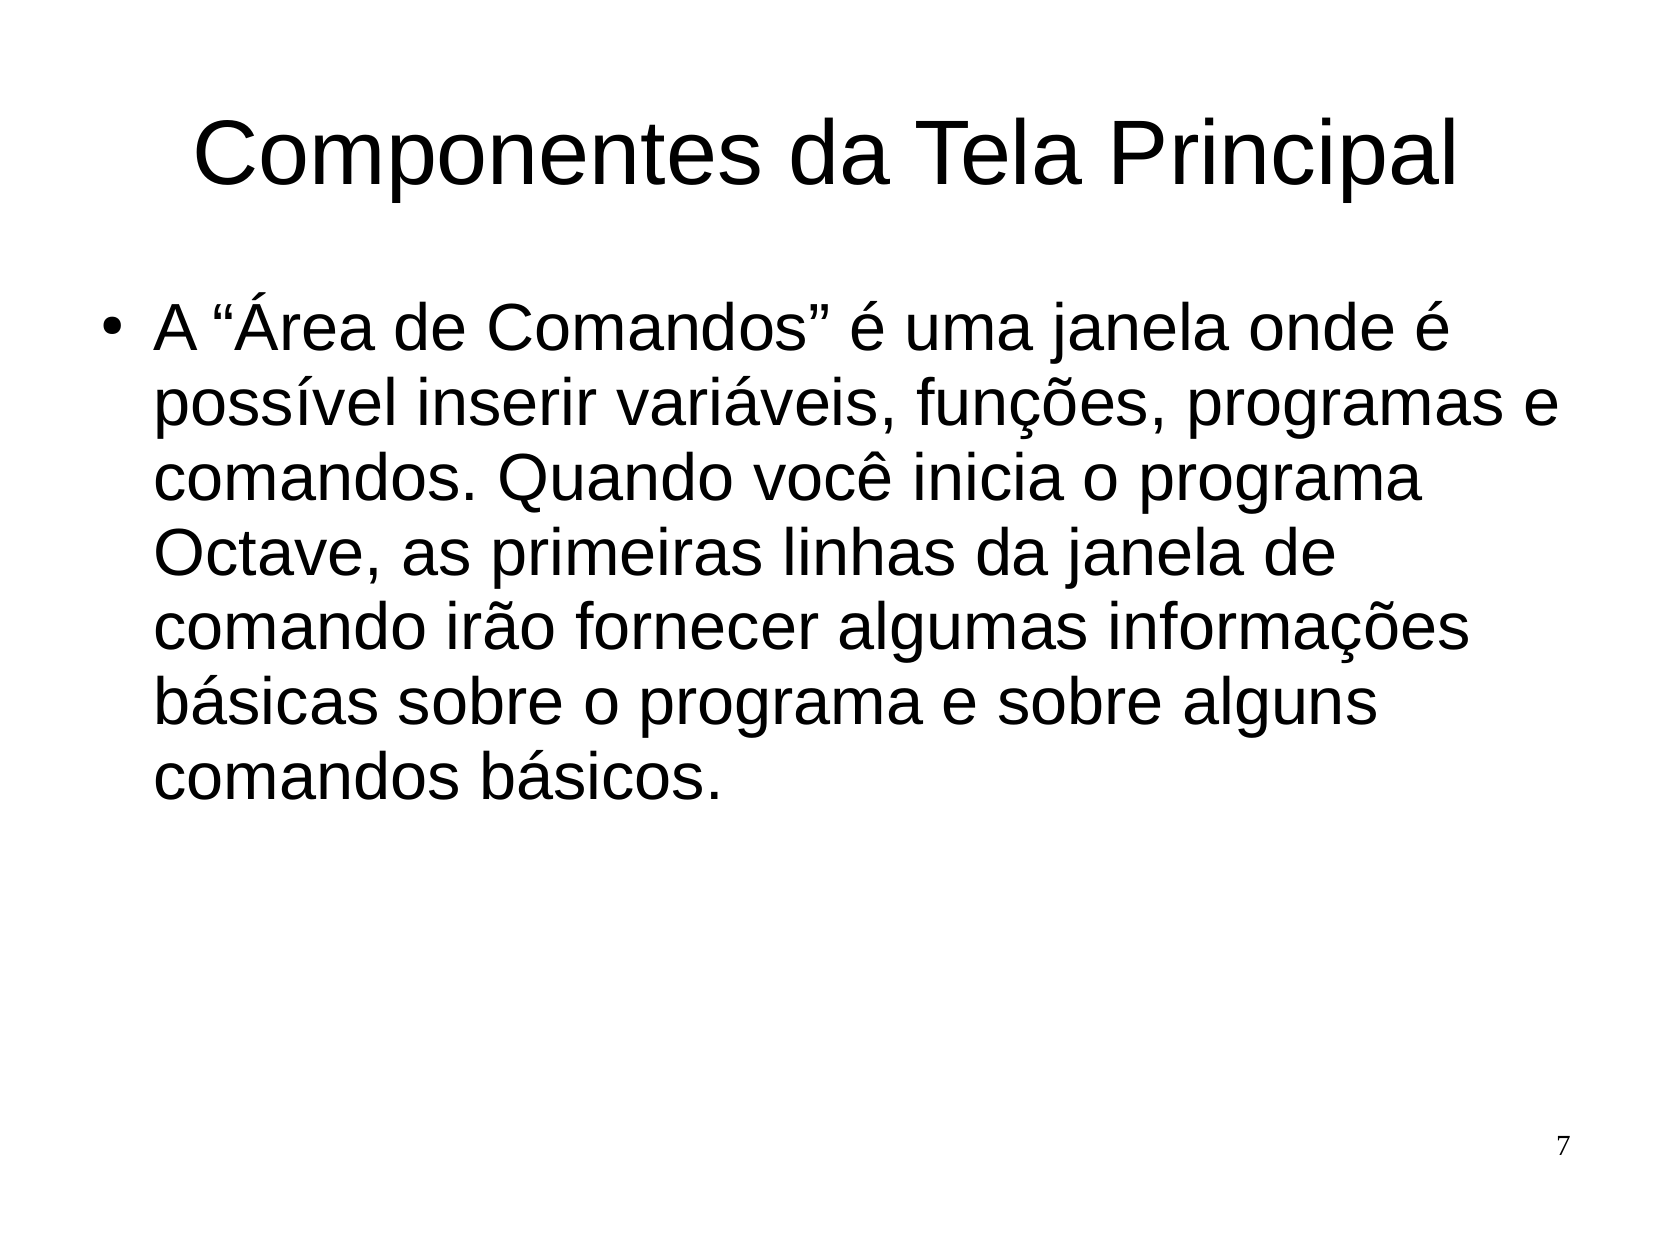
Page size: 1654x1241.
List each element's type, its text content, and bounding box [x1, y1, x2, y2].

list A “Área de Comandos” é uma janela onde é possível inserir variáveis, funções, programas e comandos. Quando você inicia o programa Octave, as primeiras linhas da janela de comando irão fornecer algumas informações básicas sobre o programa e sobre alguns comandos básicos. [82, 290, 1571, 1010]
title Componentes da Tela Principal [82, 49, 1571, 257]
